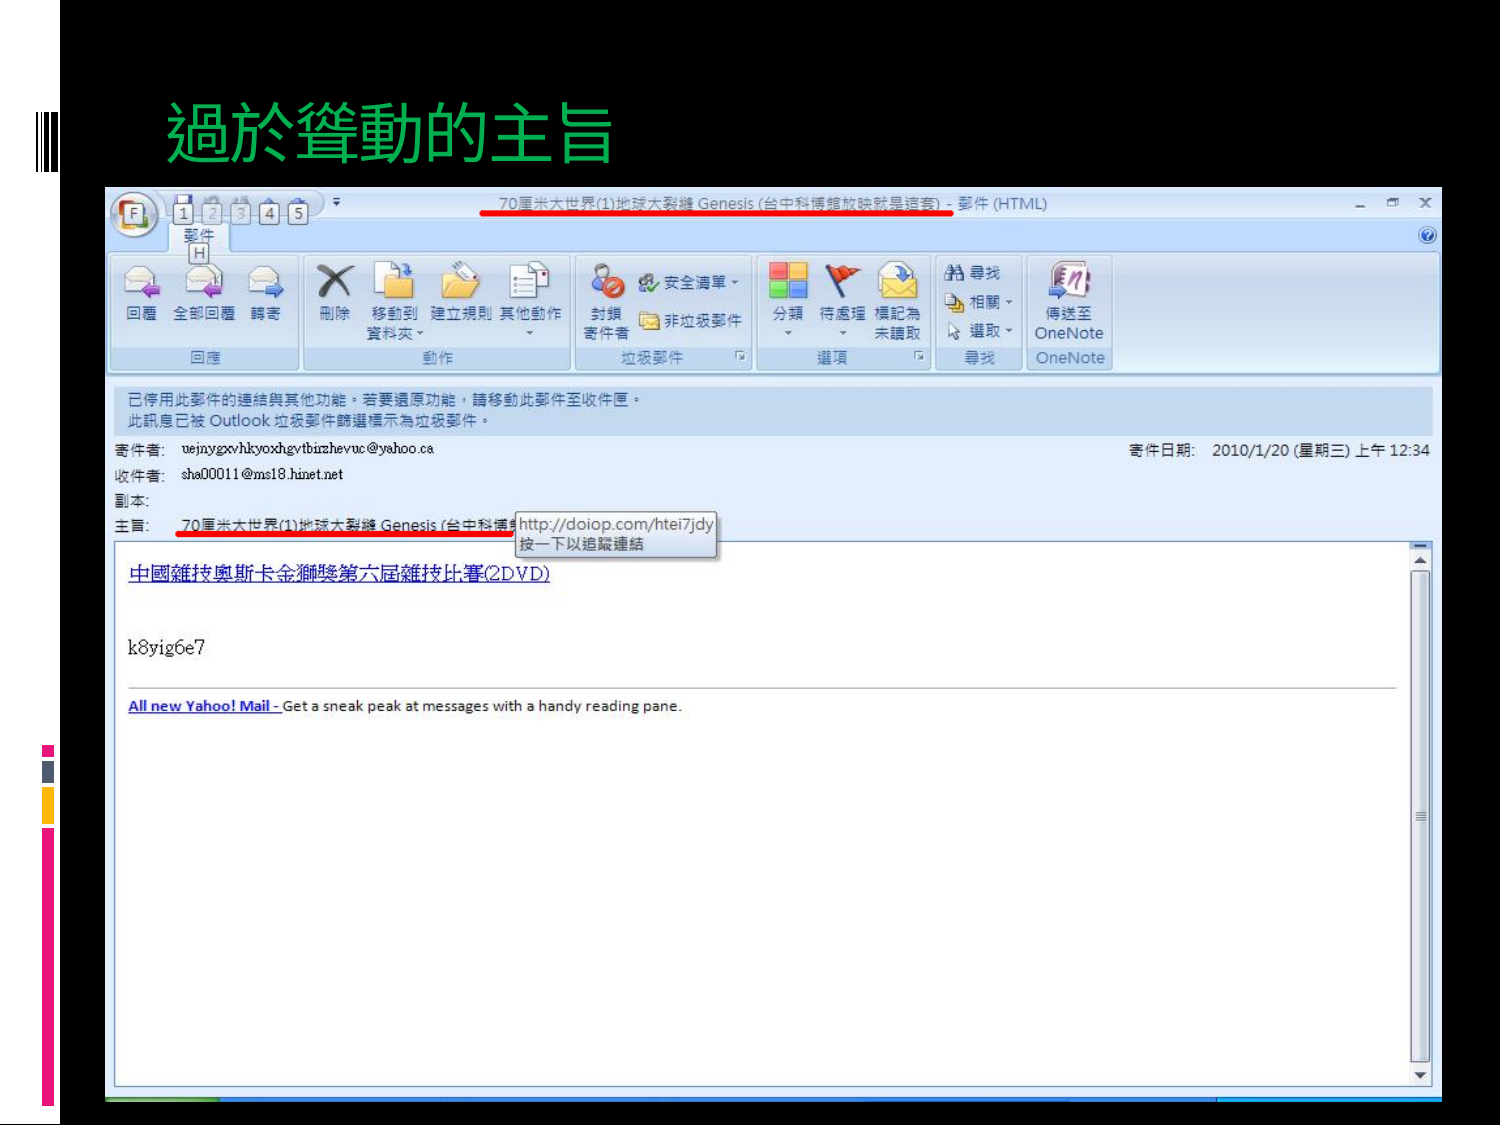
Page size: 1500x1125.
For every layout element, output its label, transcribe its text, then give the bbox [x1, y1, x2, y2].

title 過於聳動的主旨 [150, 84, 1426, 187]
picture [105, 187, 1442, 1102]
